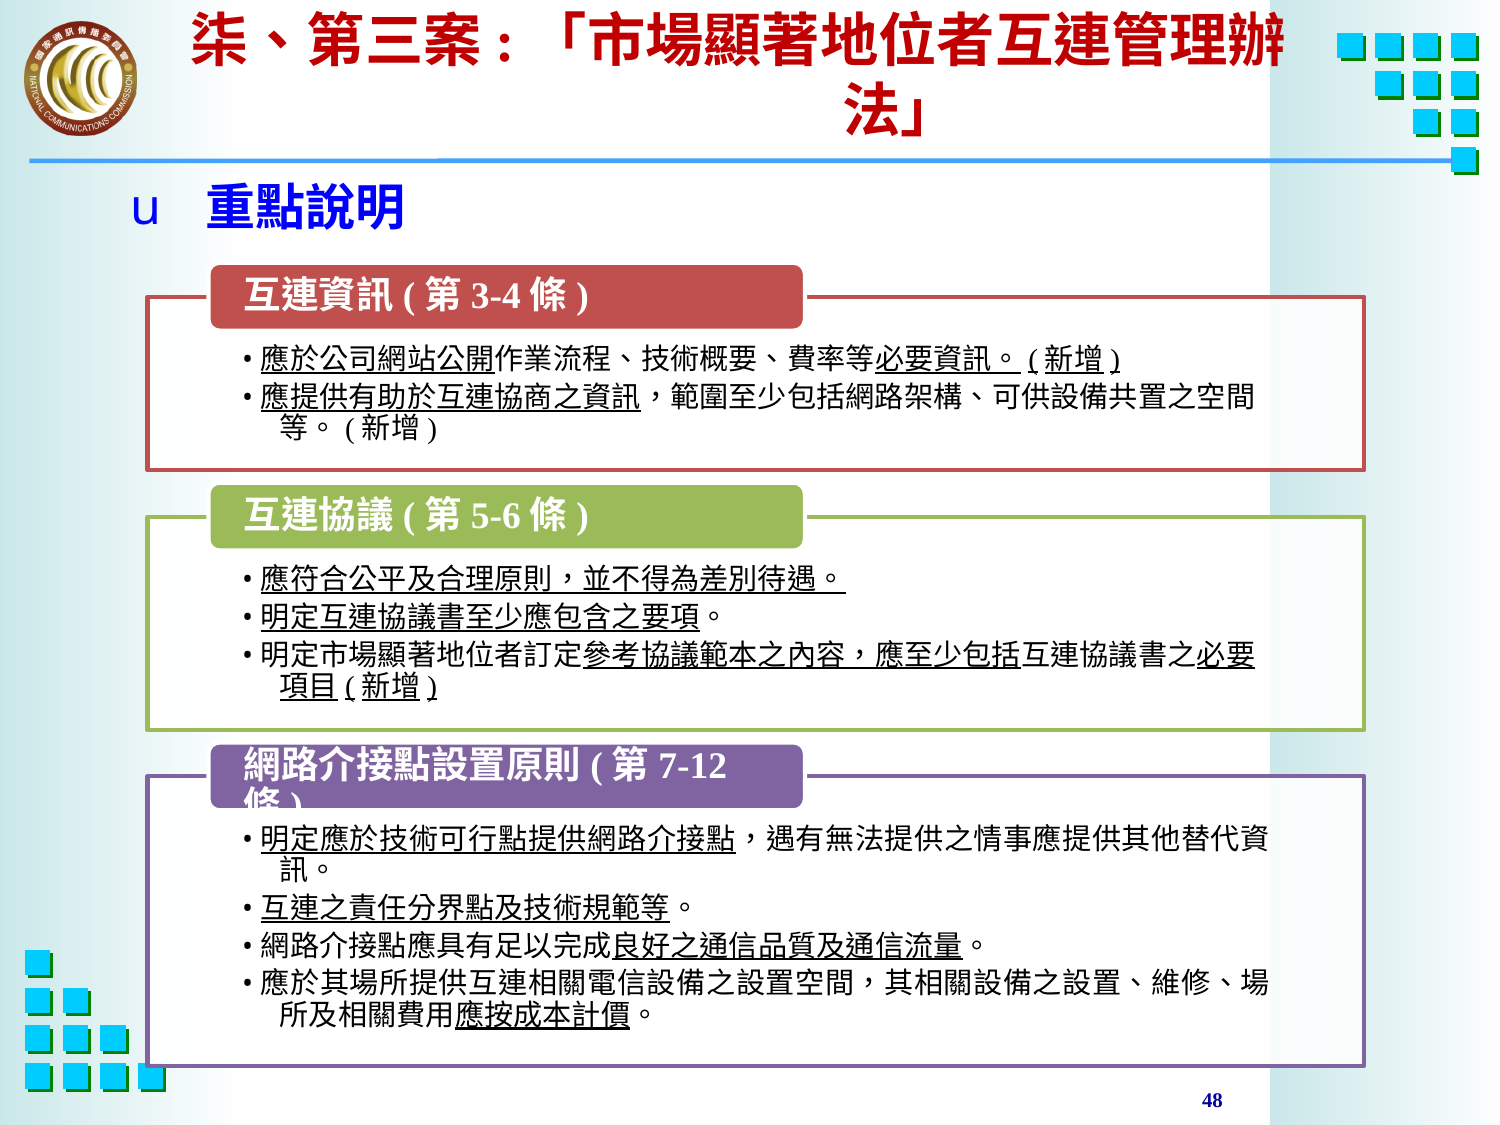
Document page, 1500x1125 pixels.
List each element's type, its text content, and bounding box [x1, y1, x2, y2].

title 柒、第三案:「市場顯著地位者互連管理辦法」 [123, 0, 1353, 150]
text_box 應符合公平及合理原則，並不得為差別待遇。 明定互連協議書至少應包含之要項。 明定市場顯著地位者訂定參考協議範本之內容，應至少包括互連協議書之必要項目(新增) [147, 516, 1365, 731]
text_box 互連資訊(第3-4條) [208, 262, 805, 331]
text_box 重點說明 [116, 168, 1211, 243]
text_box 網路介接點設置原則(第7-12條) [208, 742, 805, 811]
text_box 應於公司網站公開作業流程、技術概要、費率等必要資訊。(新增) 應提供有助於互連協商之資訊，範圍至少包括網路架構、可供設備共置之空間等。(新增) [147, 296, 1365, 471]
text_box 明定應於技術可行點提供網路介接點，遇有無法提供之情事應提供其他替代資訊。 互連之責任分界點及技術規範等。 網路介接點應具有足以完成良好之通信品質及通信流量。 應於其場所提供互連相關電信設備之設置空間，其相關設備之設置、維修、場所及相關費用應按成本計價。 [147, 776, 1365, 1066]
text_box 互連協議(第5-6條) [208, 482, 805, 551]
picture [146, 1063, 163, 1067]
